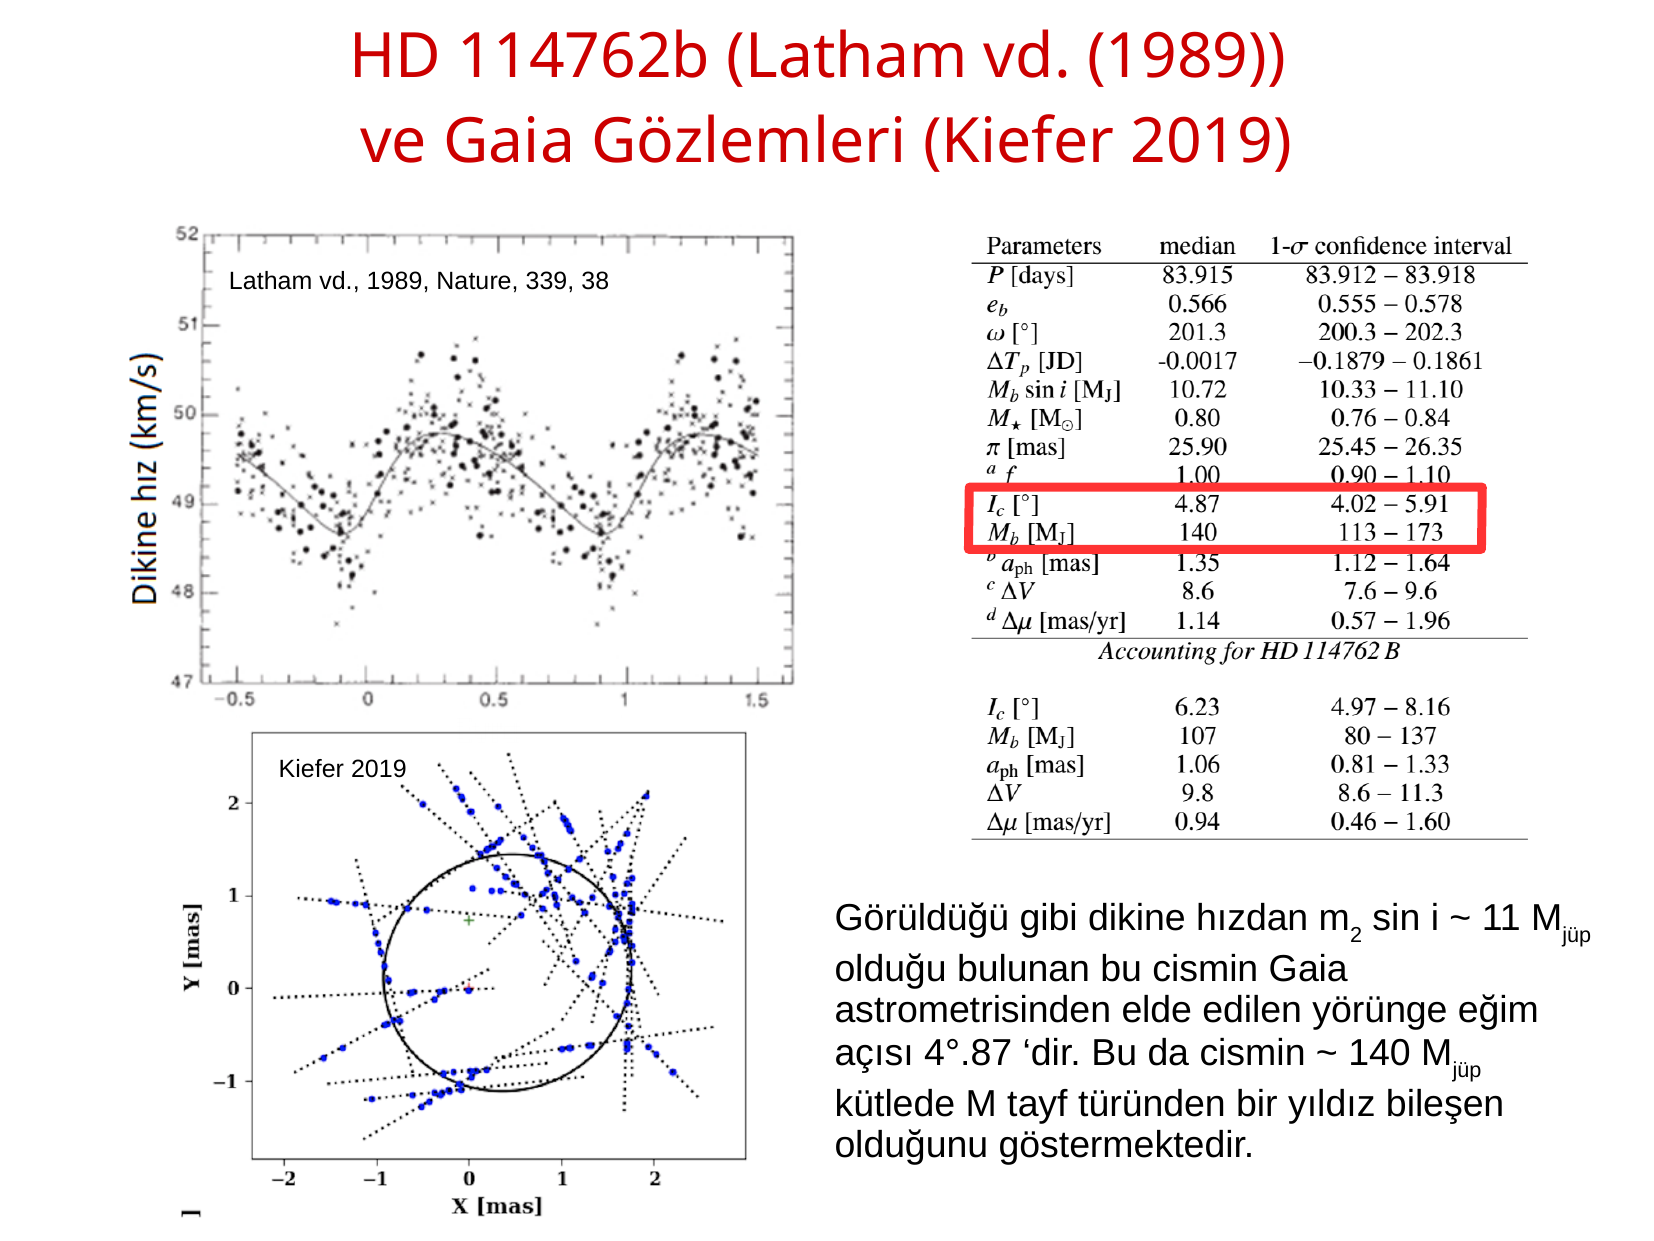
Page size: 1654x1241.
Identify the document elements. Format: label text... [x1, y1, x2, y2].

picture [92, 194, 810, 1218]
text_box Görüldüğü gibi dikine hızdan m2 sin i ~ 11 Mjüp olduğu bulunan bu cismin Gaia astrometrisinden elde edilen yörünge eğim açısı 4°.87 ‘dir. Bu da cismin ~ 140 Mjüp kütlede M tayf türünden bir yıldız bileşen olduğunu göstermektedir. [819, 888, 1617, 1174]
text_box Latham vd., 1989, Nature, 339, 38 [214, 259, 676, 303]
text_box [968, 487, 1483, 550]
text_box Kiefer 2019 [263, 747, 454, 791]
picture [964, 215, 1541, 853]
title HD 114762b (Latham vd. (1989)) ve Gaia Gözlemleri (Kiefer 2019) [82, 19, 1571, 172]
